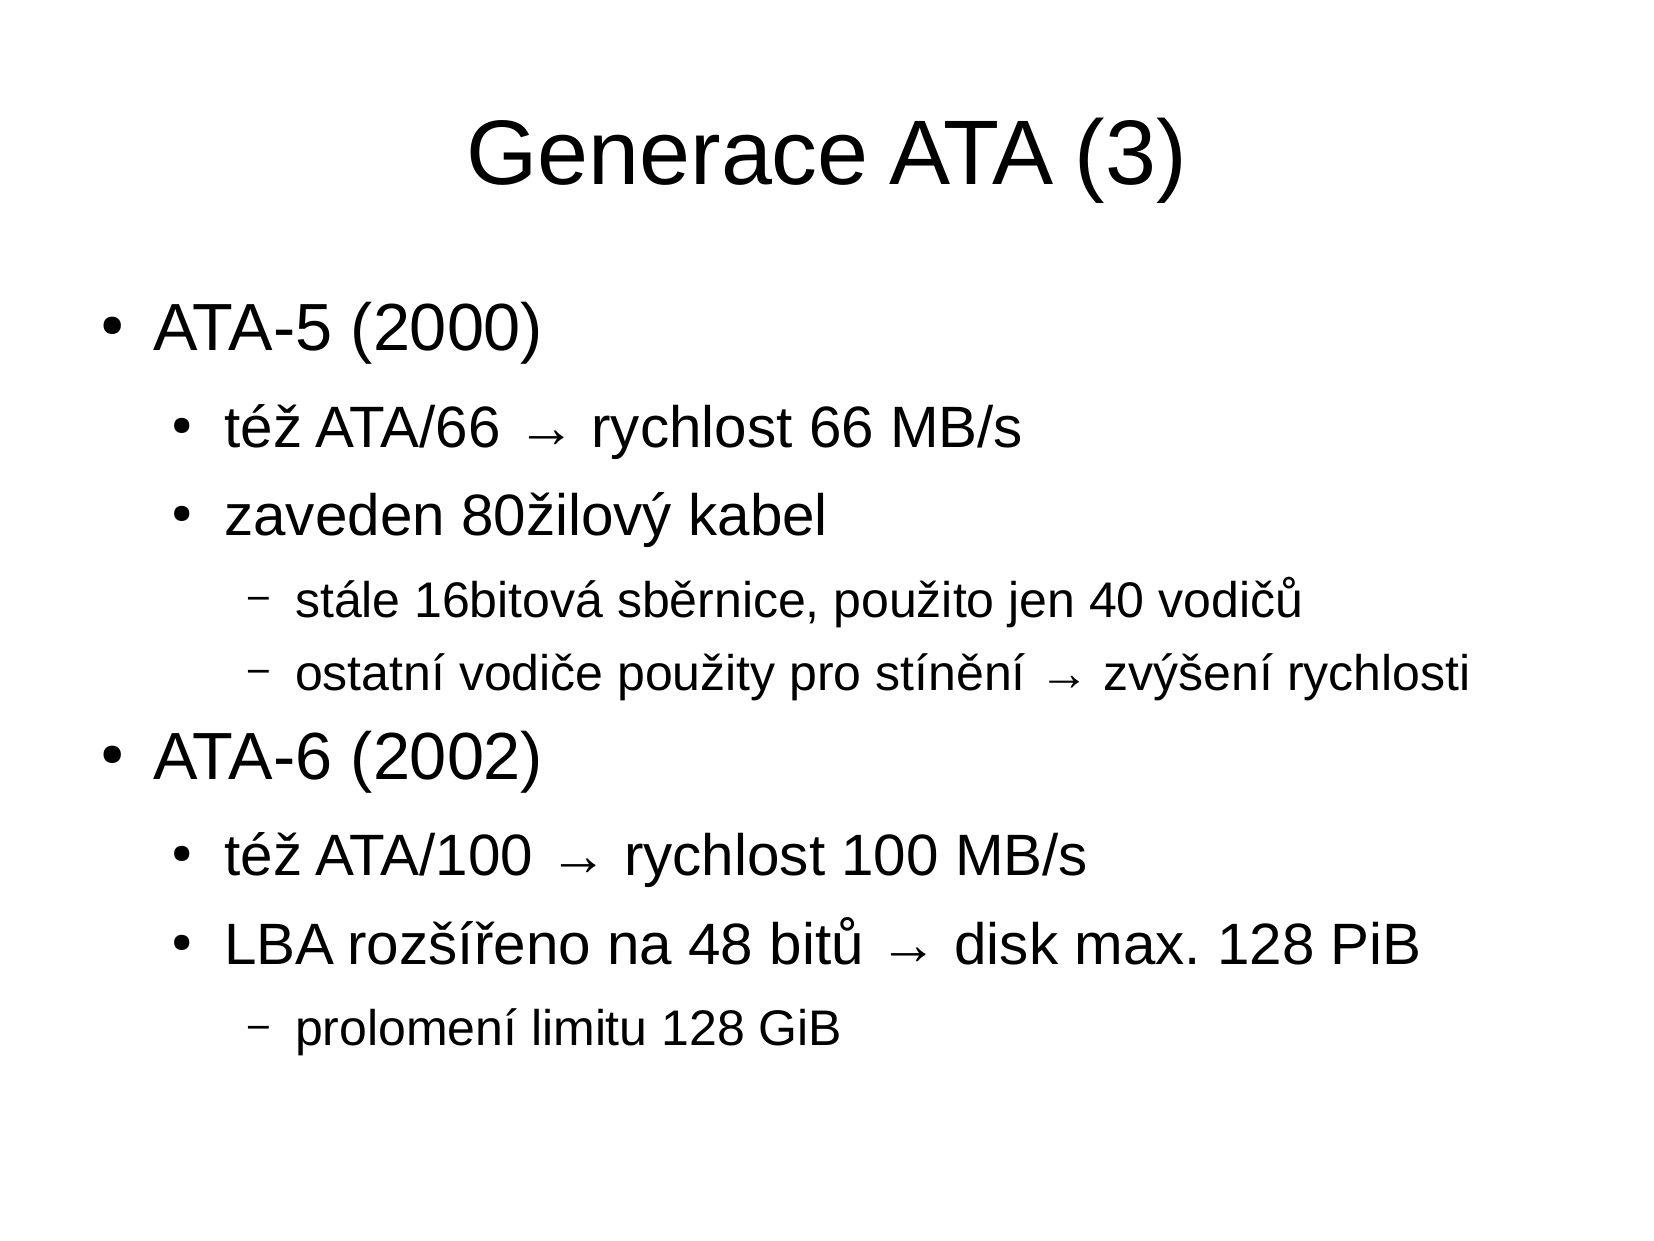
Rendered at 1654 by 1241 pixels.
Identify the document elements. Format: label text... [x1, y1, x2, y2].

title Generace ATA (3) [82, 56, 1571, 250]
list ATA-5 (2000) též ATA/66 → rychlost 66 MB/s zaveden 80žilový kabel stále 16bitová sběrnice, použito jen 40 vodičů ostatní vodiče použity pro stínění → zvýšení rychlosti ATA-6 (2002) též ATA/100 → rychlost 100 MB/s LBA rozšířeno na 48 bitů → disk max. 128 PiB prolomení limitu 128 GiB [82, 290, 1571, 1094]
